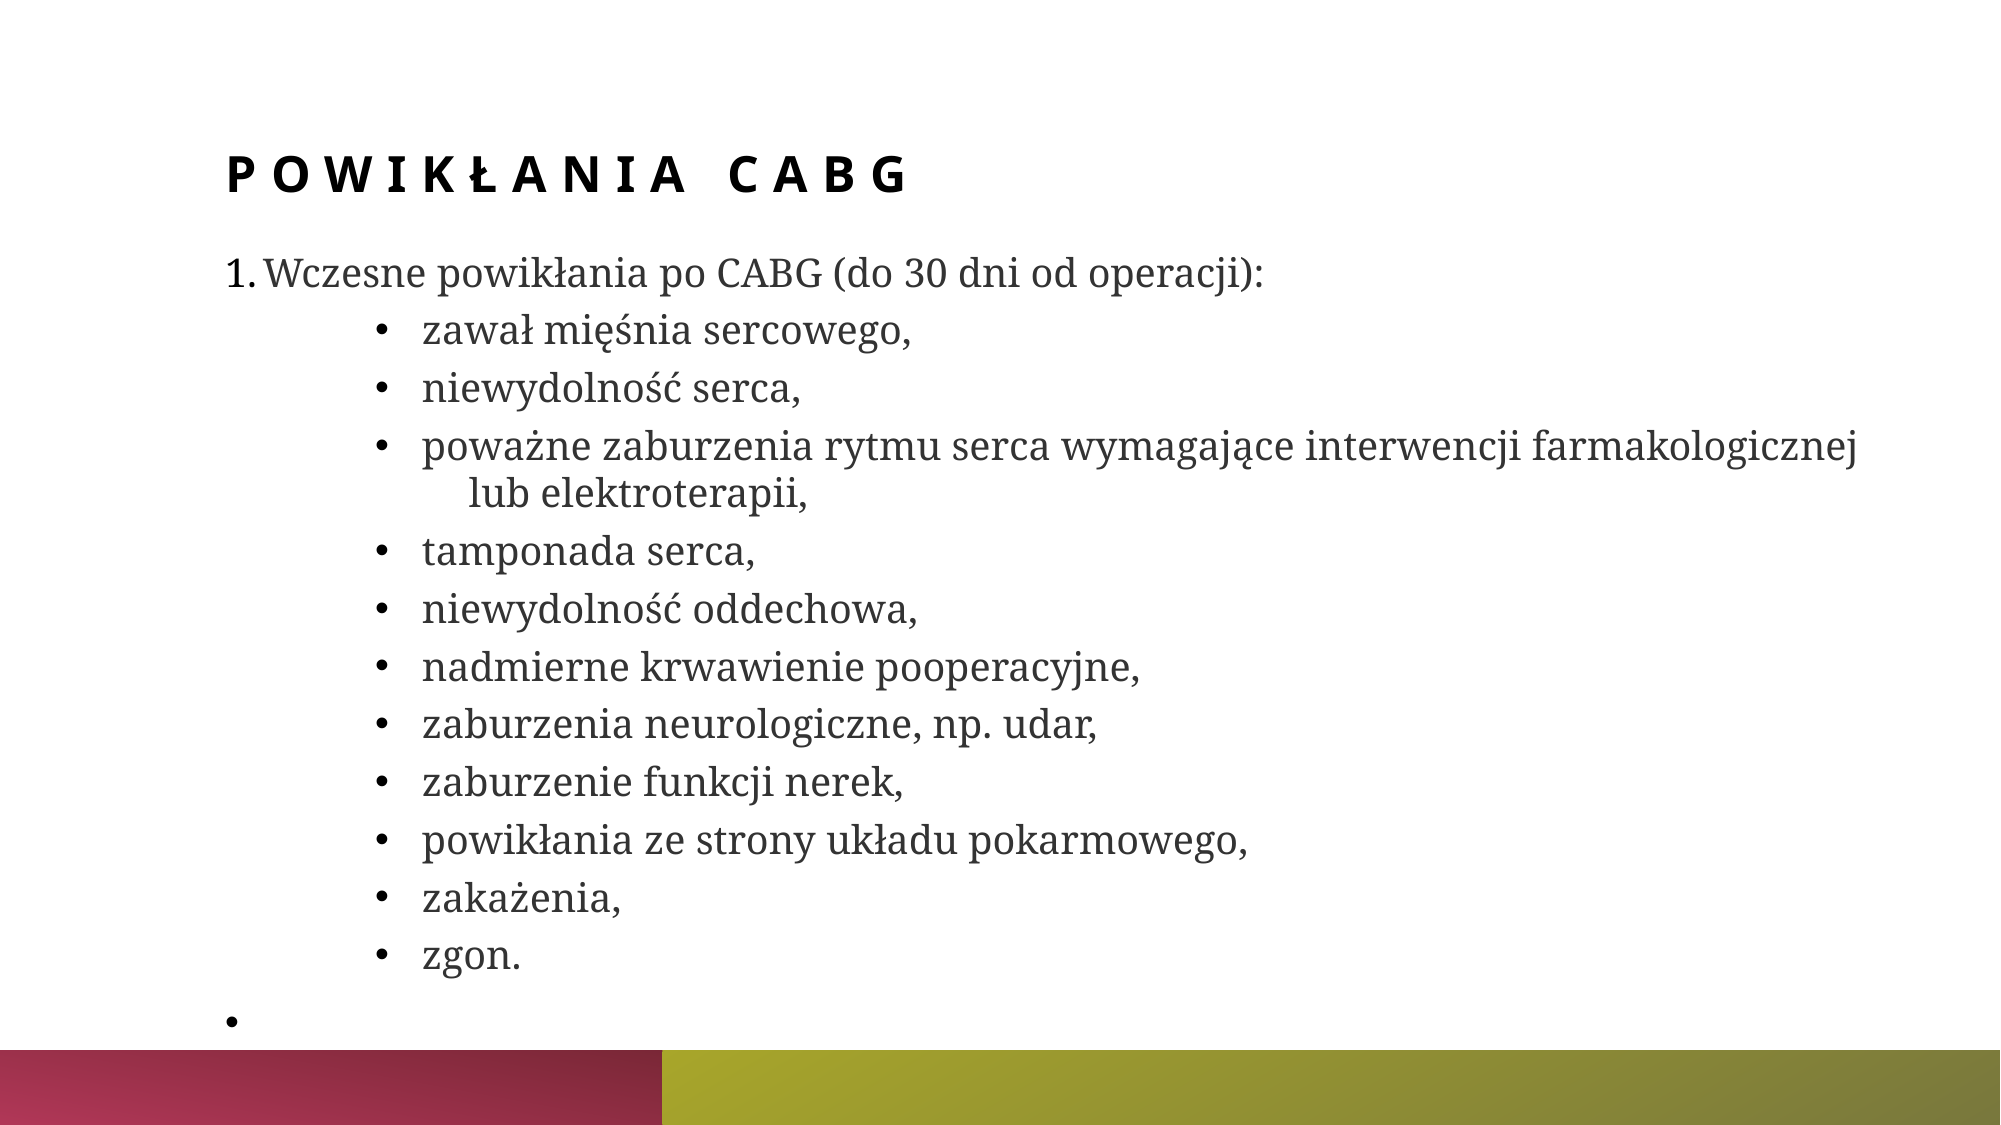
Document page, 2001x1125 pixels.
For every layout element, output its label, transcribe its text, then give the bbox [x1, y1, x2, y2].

list Wczesne powikłania po CABG (do 30 dni od operacji): zawał mięśnia sercowego, niewydolność serca, poważne zaburzenia rytmu serca wymagające interwencji farmakologicznej lub elektroterapii, tamponada serca, niewydolność oddechowa, nadmierne krwawienie pooperacyjne, zaburzenia neurologiczne, np. udar, zaburzenie funkcji nerek, powikłania ze strony układu pokarmowego, zakażenia, zgon. [225, 247, 1906, 996]
title Powikłania CABG [225, 130, 1906, 203]
